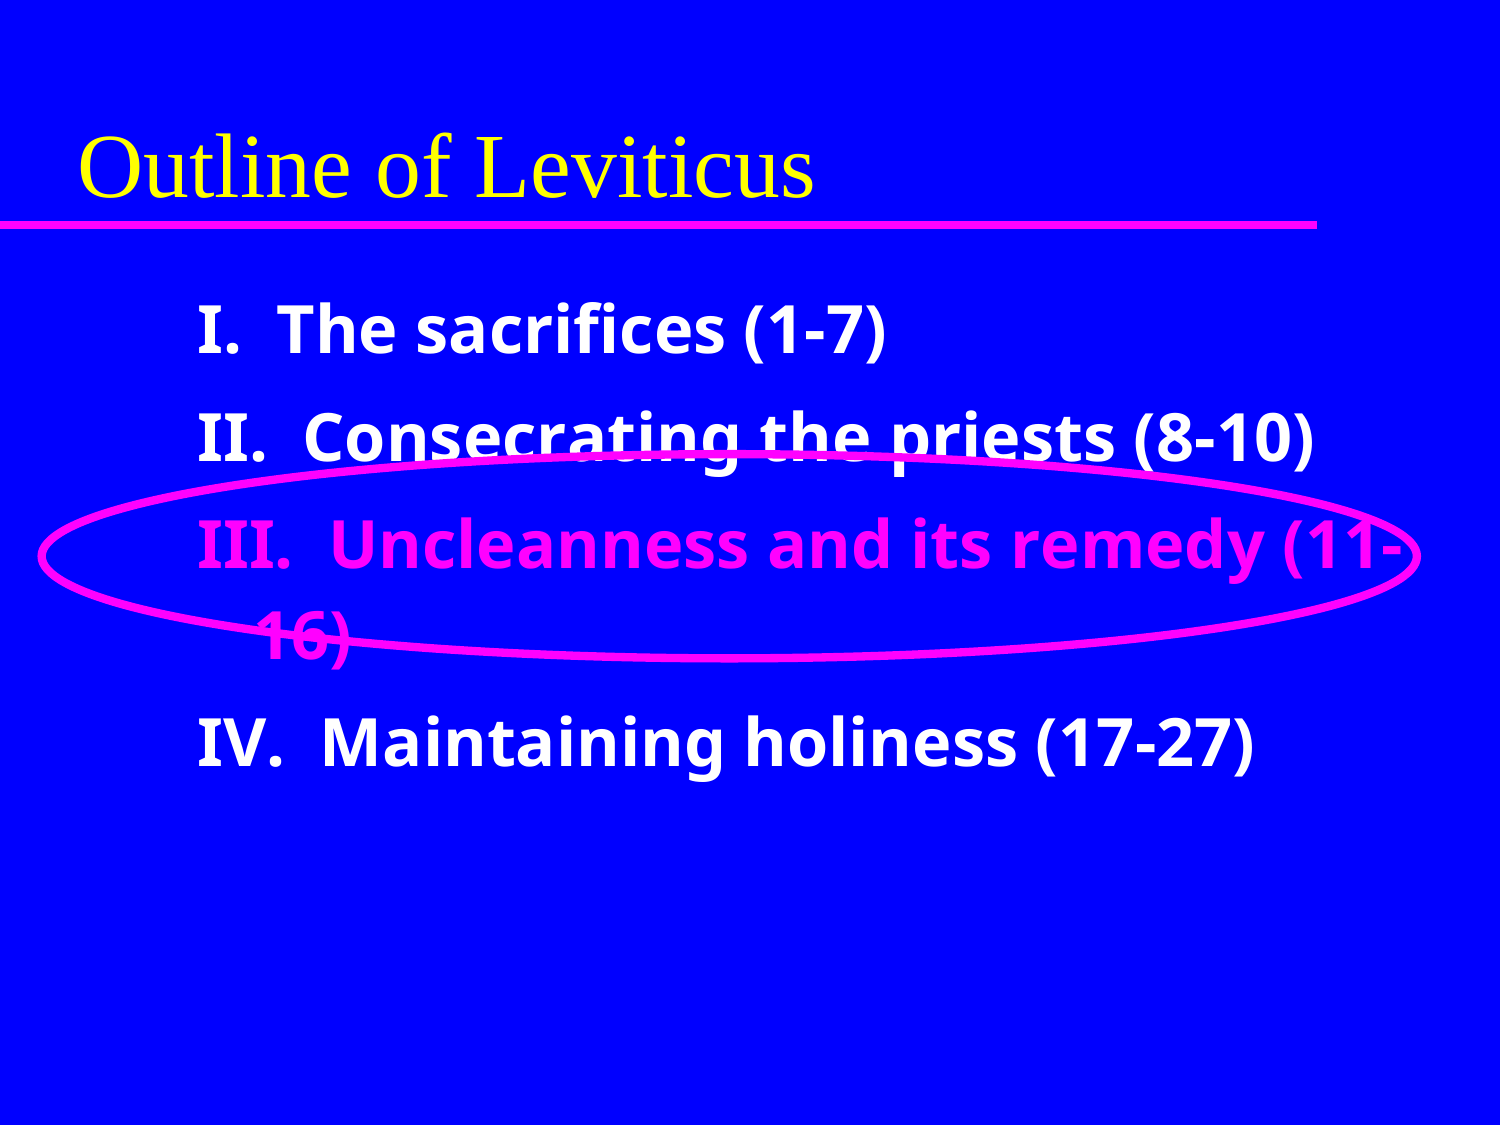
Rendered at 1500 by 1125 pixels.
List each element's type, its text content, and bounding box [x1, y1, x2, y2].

title Outline of Leviticus [62, 43, 1338, 225]
list I. The sacrifices (1-7) II. Consecrating the priests (8-10) III. Uncleanness and its remedy (11-16) IV. Maintaining holiness (17-27) [182, 275, 1438, 951]
list I. The sacrifices (1-7) II. Consecrating the priests (8-10) III. Uncleanness and its remedy (11-16) IV. Maintaining holiness (17-27) [182, 459, 1412, 654]
